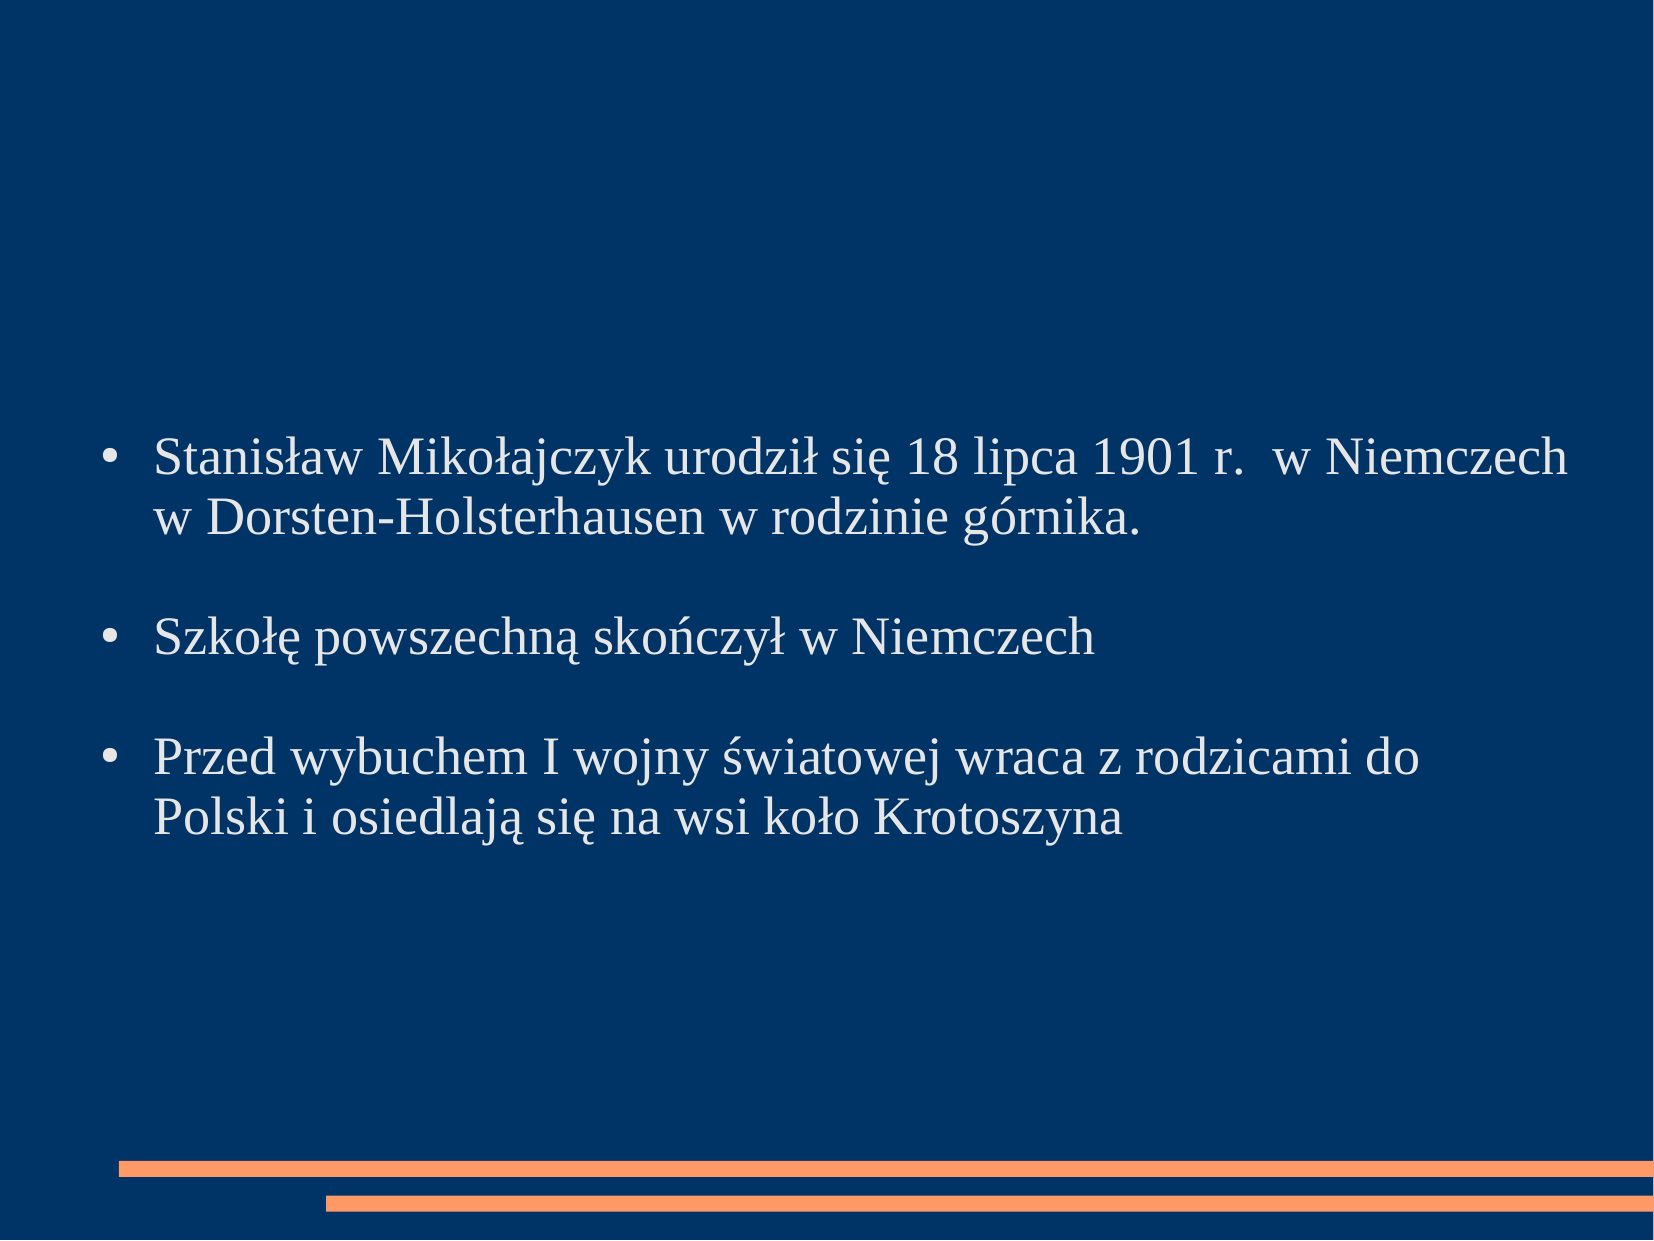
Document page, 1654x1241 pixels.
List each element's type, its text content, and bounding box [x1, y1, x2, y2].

list Stanisław Mikołajczyk urodził się 18 lipca 1901 r. w Niemczech w Dorsten-Holsterhausen w rodzinie górnika. Szkołę powszechną skończył w Niemczech Przed wybuchem I wojny światowej wraca z rodzicami do Polski i osiedlają się na wsi koło Krotoszyna [82, 200, 1571, 1020]
